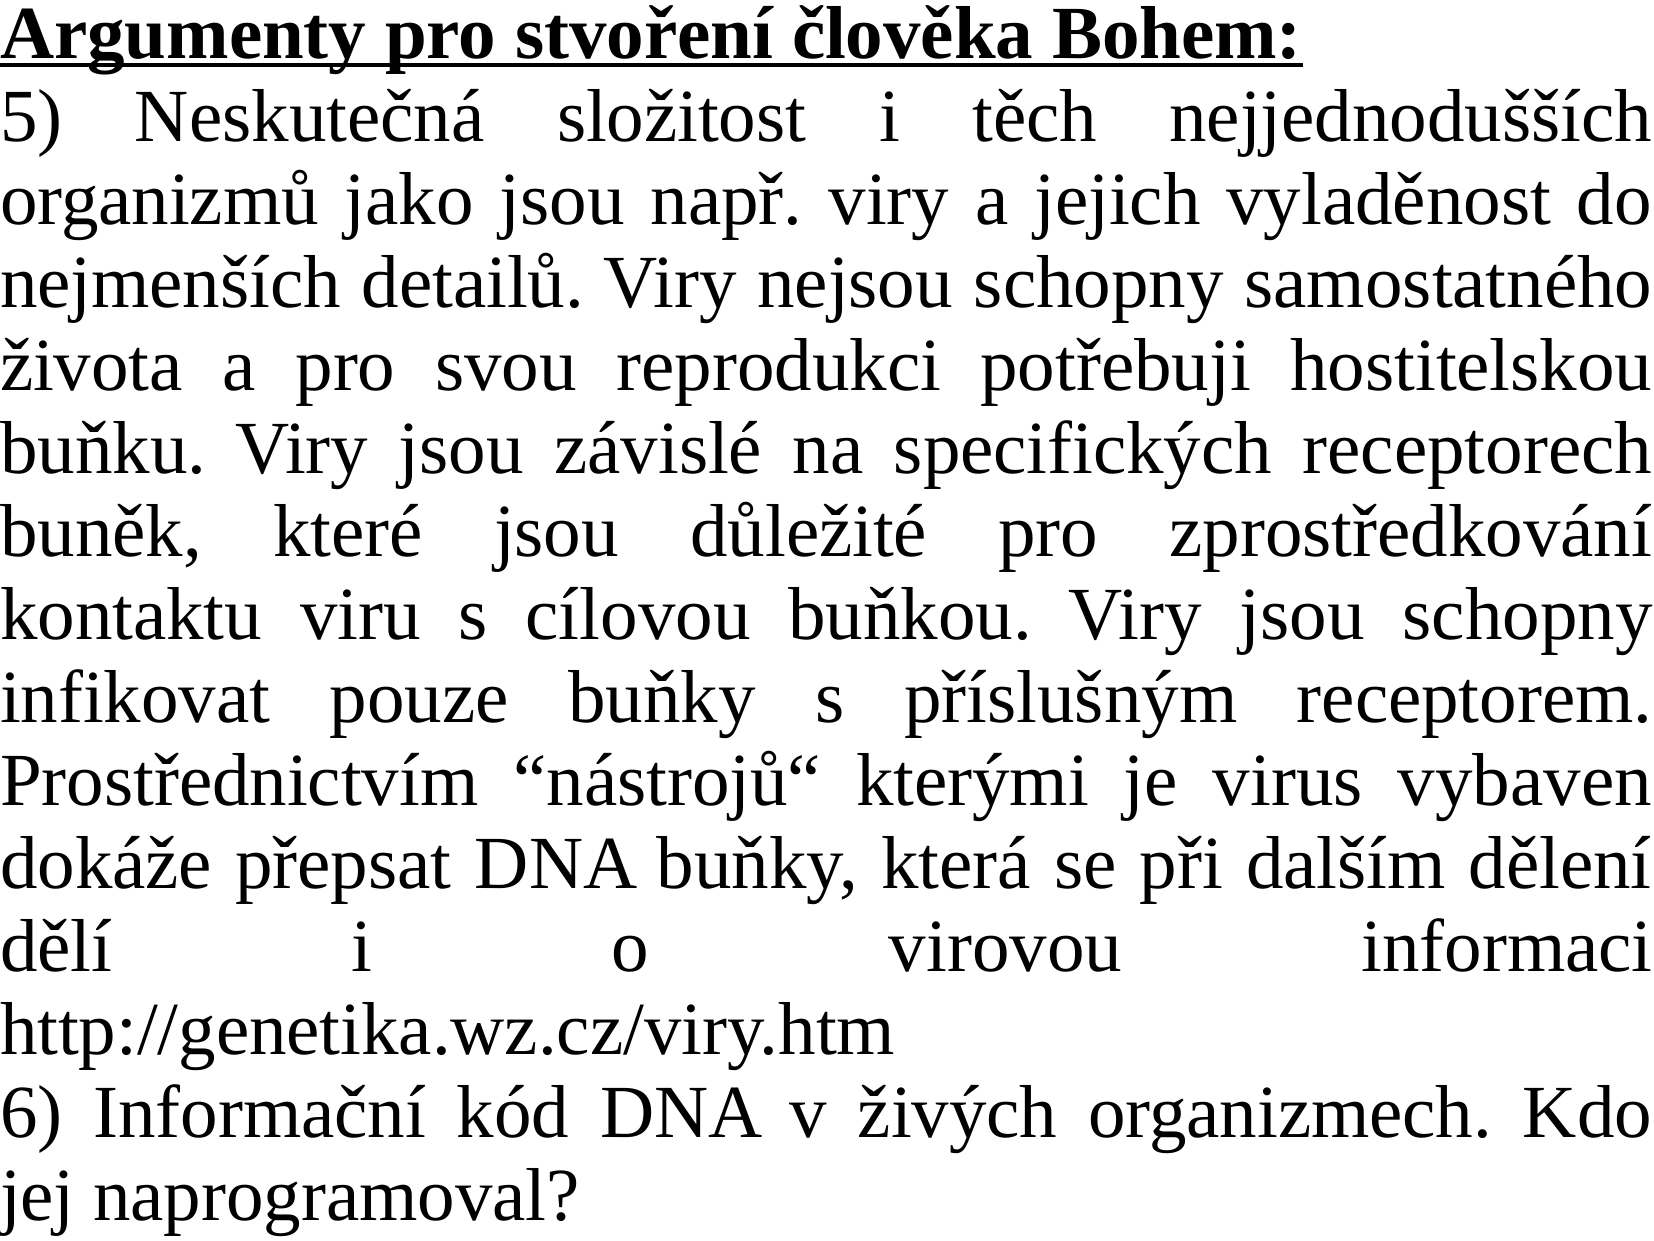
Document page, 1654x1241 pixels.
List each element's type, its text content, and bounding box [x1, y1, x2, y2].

subtitle Argumenty pro stvoření člověka Bohem: 5) Neskutečná složitost i těch nejjednodušších organizmů jako jsou např. viry a jejich vyladěnost do nejmenších detailů. Viry nejsou schopny samostatného života a pro svou reprodukci potřebuji hostitelskou buňku. Viry jsou závislé na specifických receptorech buněk, které jsou důležité pro zprostředkování kontaktu viru s cílovou buňkou. Viry jsou schopny infikovat pouze buňky s příslušným receptorem. Prostřednictvím “nástrojů“ kterými je virus vybaven dokáže přepsat DNA buňky, která se při dalším dělení dělí i o virovou informaci http://genetika.wz.cz/viry.htm 6) Informační kód DNA v živých organizmech. Kdo jej naprogramoval? [0, 0, 1654, 1241]
